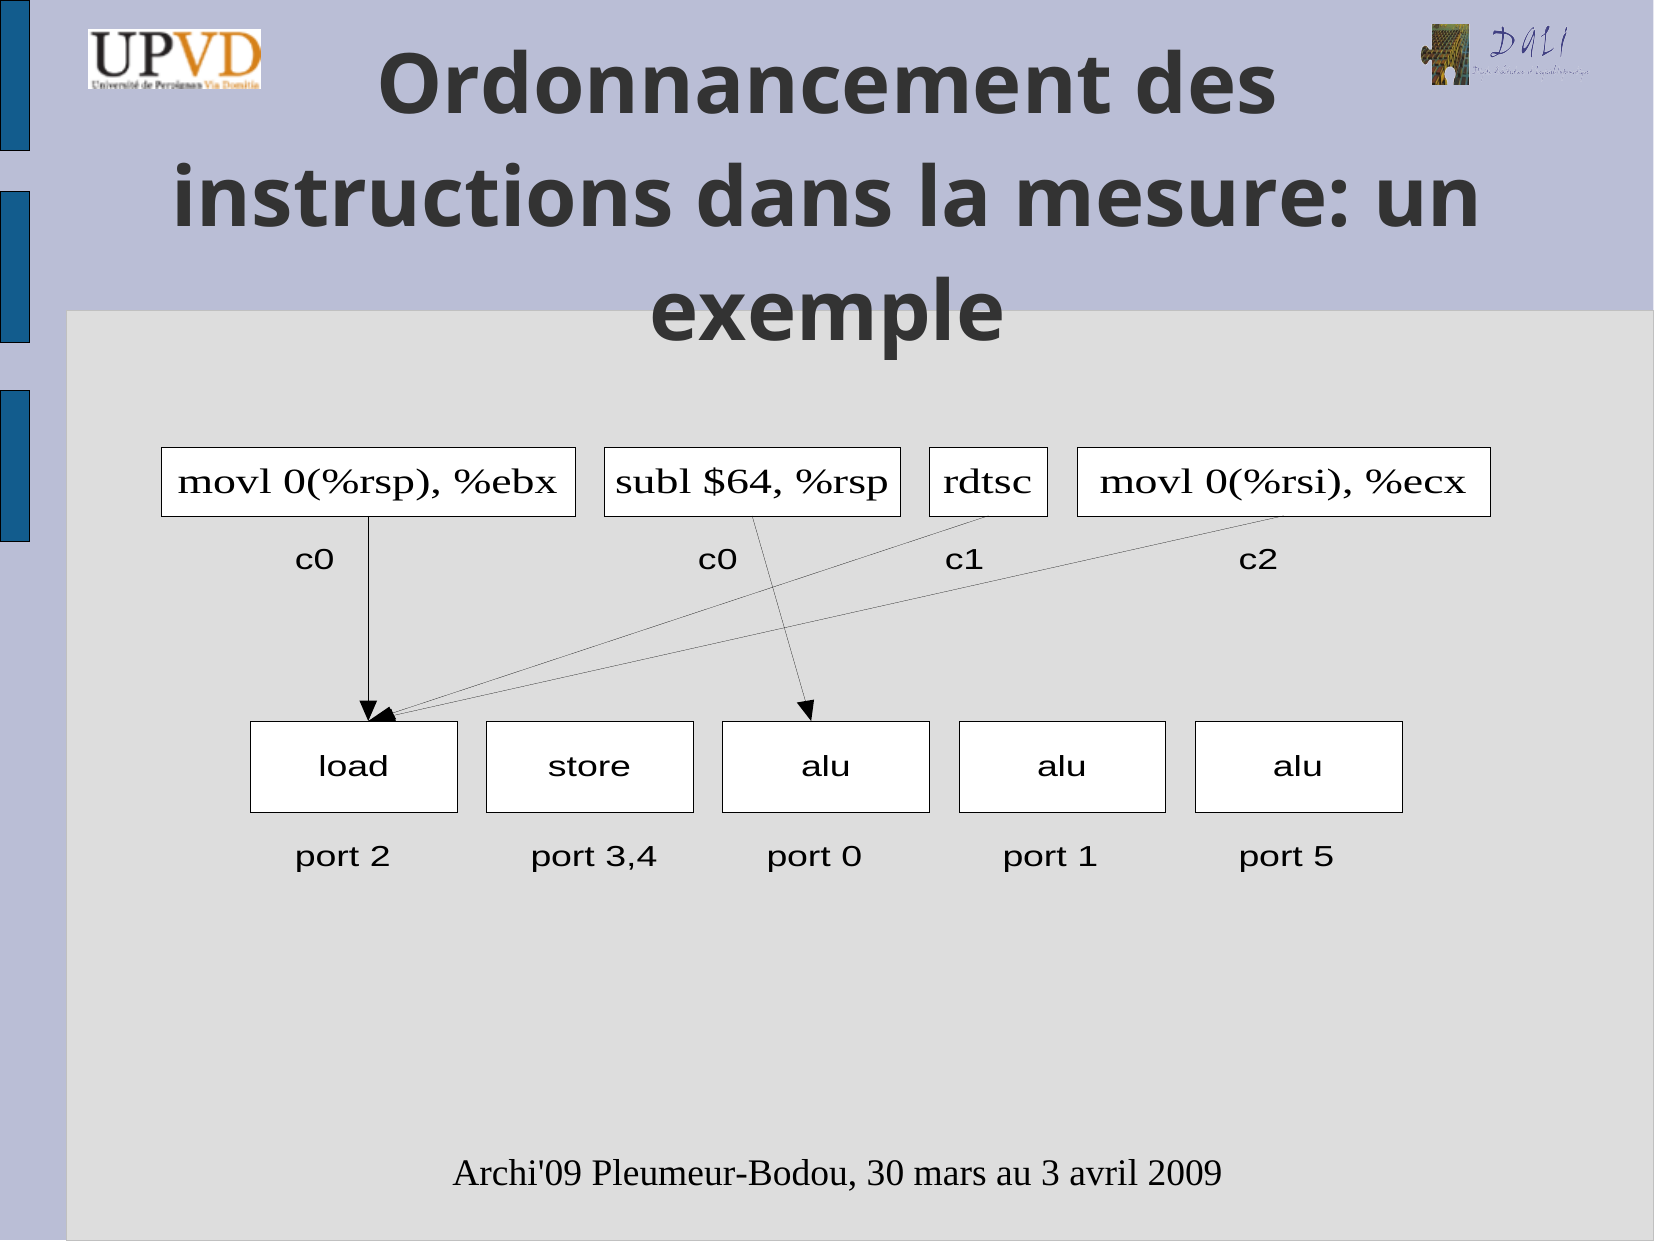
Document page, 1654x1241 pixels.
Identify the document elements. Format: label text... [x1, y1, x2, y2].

chart [0, 320, 1654, 1176]
title Ordonnancement des instructions dans la mesure: un exemple [121, 91, 1534, 299]
picture [1420, 24, 1593, 85]
text_box Archi'09 Pleumeur-Bodou, 30 mars au 3 avril 2009 [452, 1176, 1226, 1204]
picture [88, 29, 261, 89]
